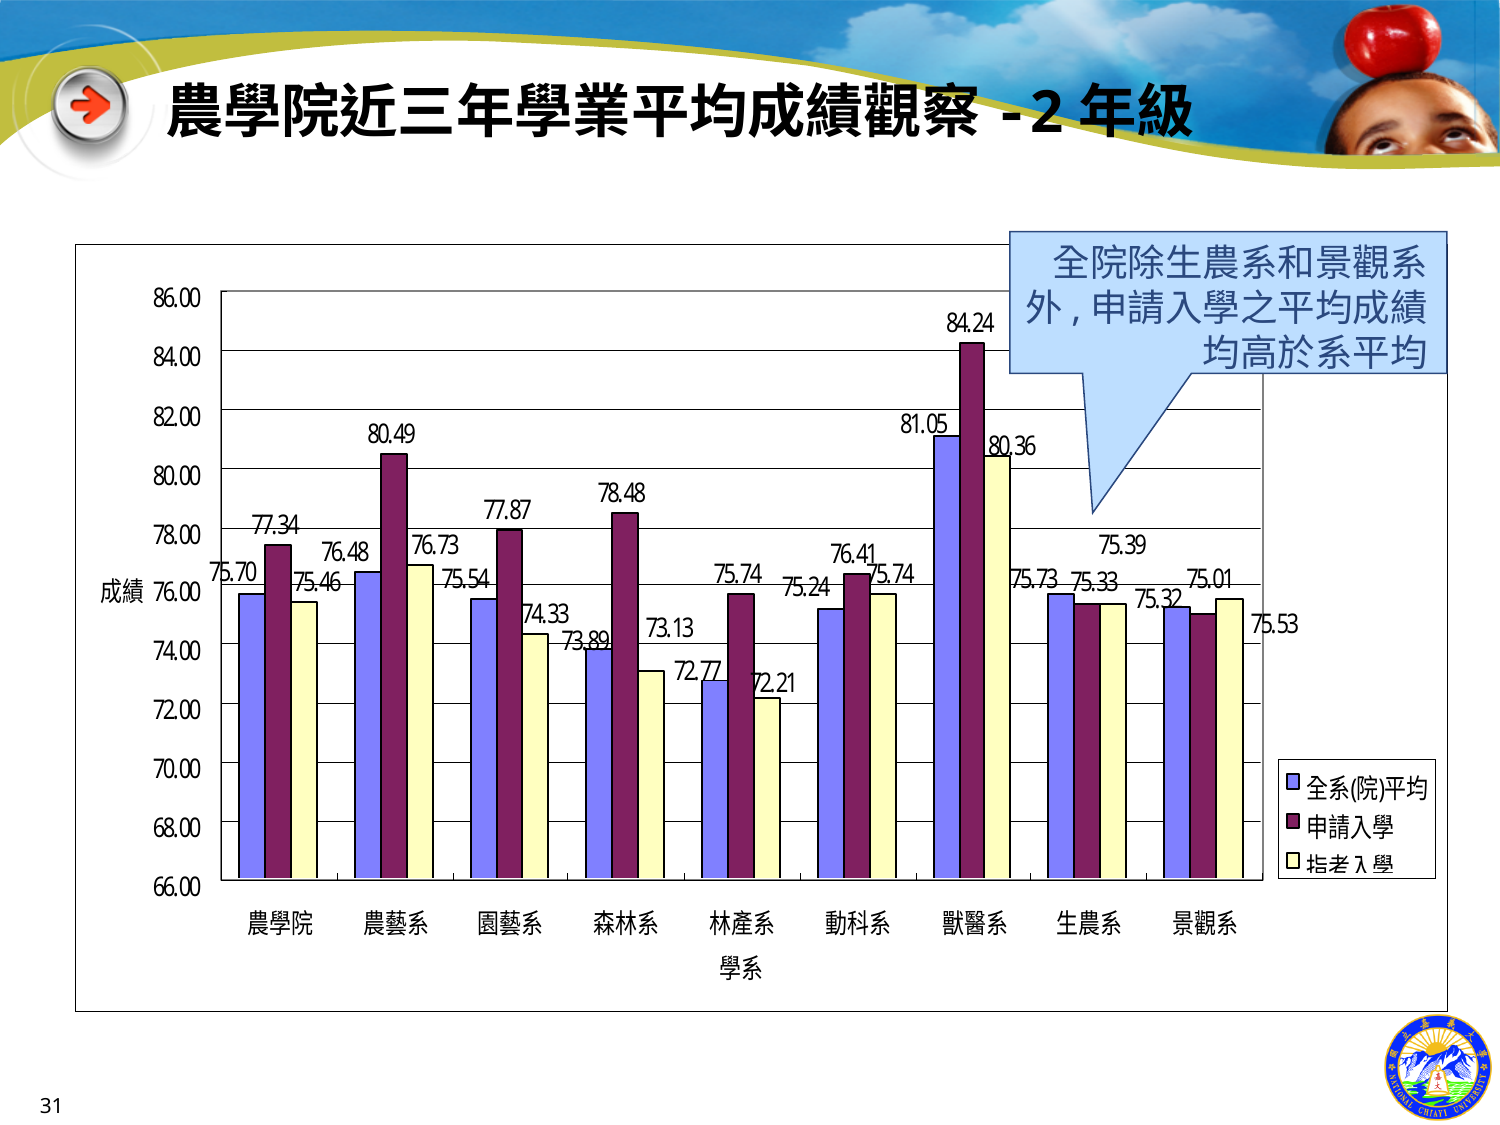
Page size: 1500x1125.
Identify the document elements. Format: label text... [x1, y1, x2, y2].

title 農學院近三年學業平均成績觀察-2年級 [150, 62, 1235, 155]
chart [64, 231, 1459, 1024]
text_box 全院除生農系和景觀系外,申請入學之平均成績均高於系平均 [1009, 231, 1447, 513]
text_box [24, 1084, 376, 1125]
